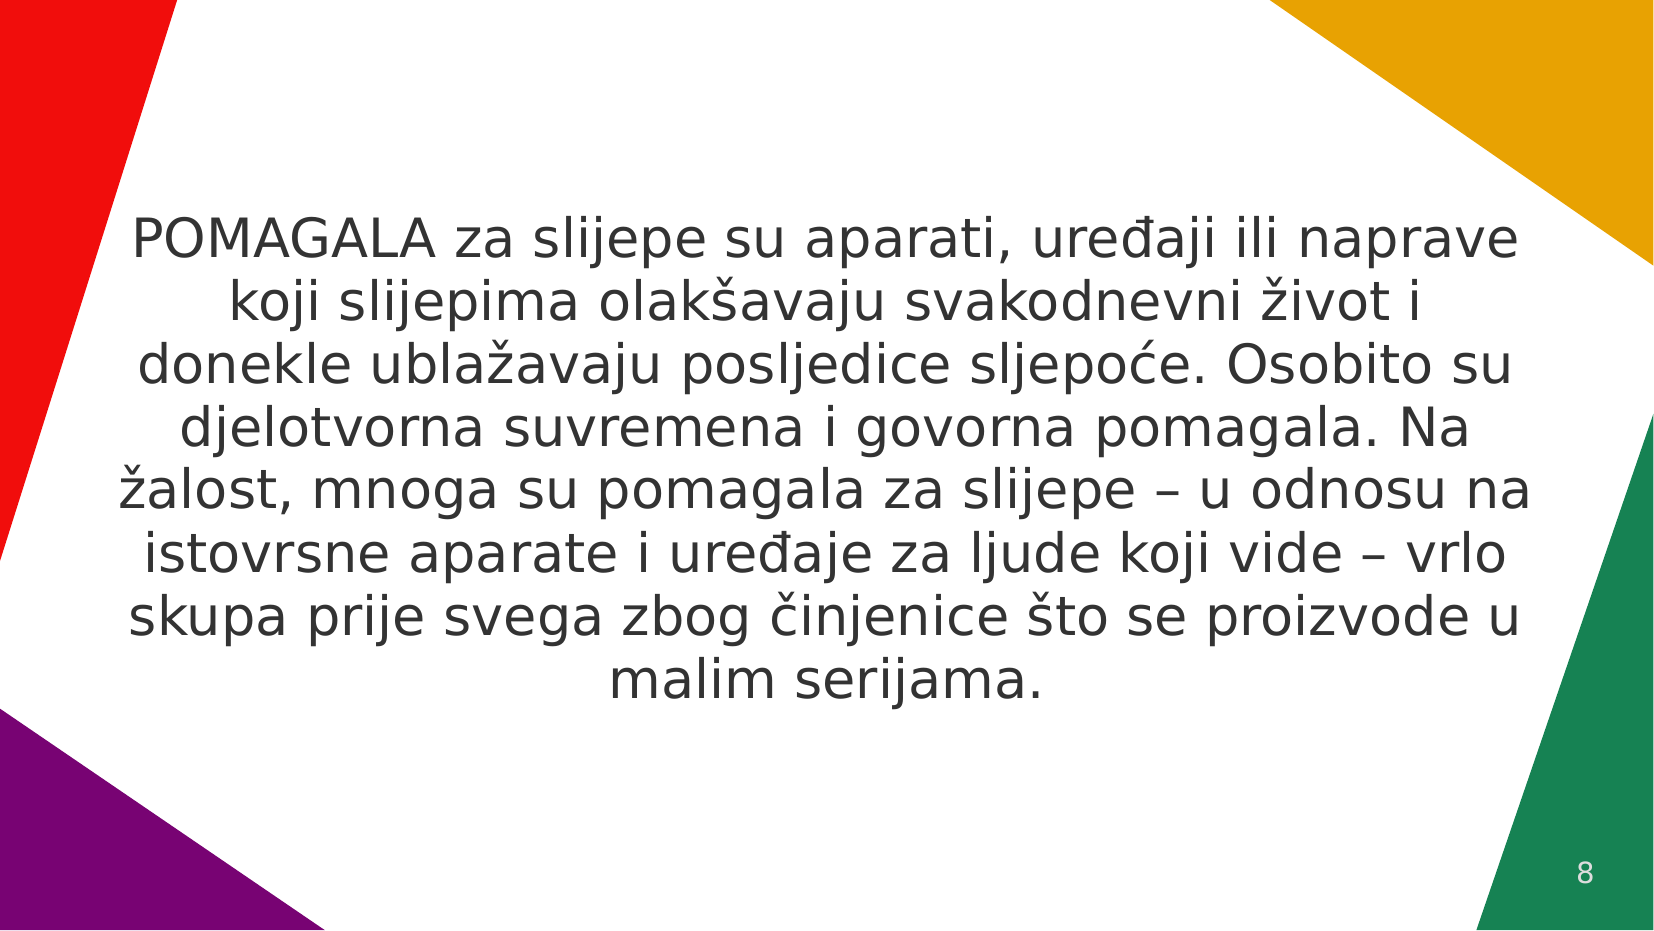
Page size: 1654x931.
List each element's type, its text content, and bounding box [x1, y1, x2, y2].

title POMAGALA za slijepe su aparati, uređaji ili naprave koji slijepima olakšavaju svakodnevni život i donekle ublažavaju posljedice sljepoće. Osobito su djelotvorna suvremena i govorna pomagala. Na žalost, mnoga su pomagala za slijepe – u odnosu na istovrsne aparate i uređaje za ljude koji vide – vrlo skupa prije svega zbog činjenice što se proizvode u malim serijama. [118, 206, 1536, 711]
